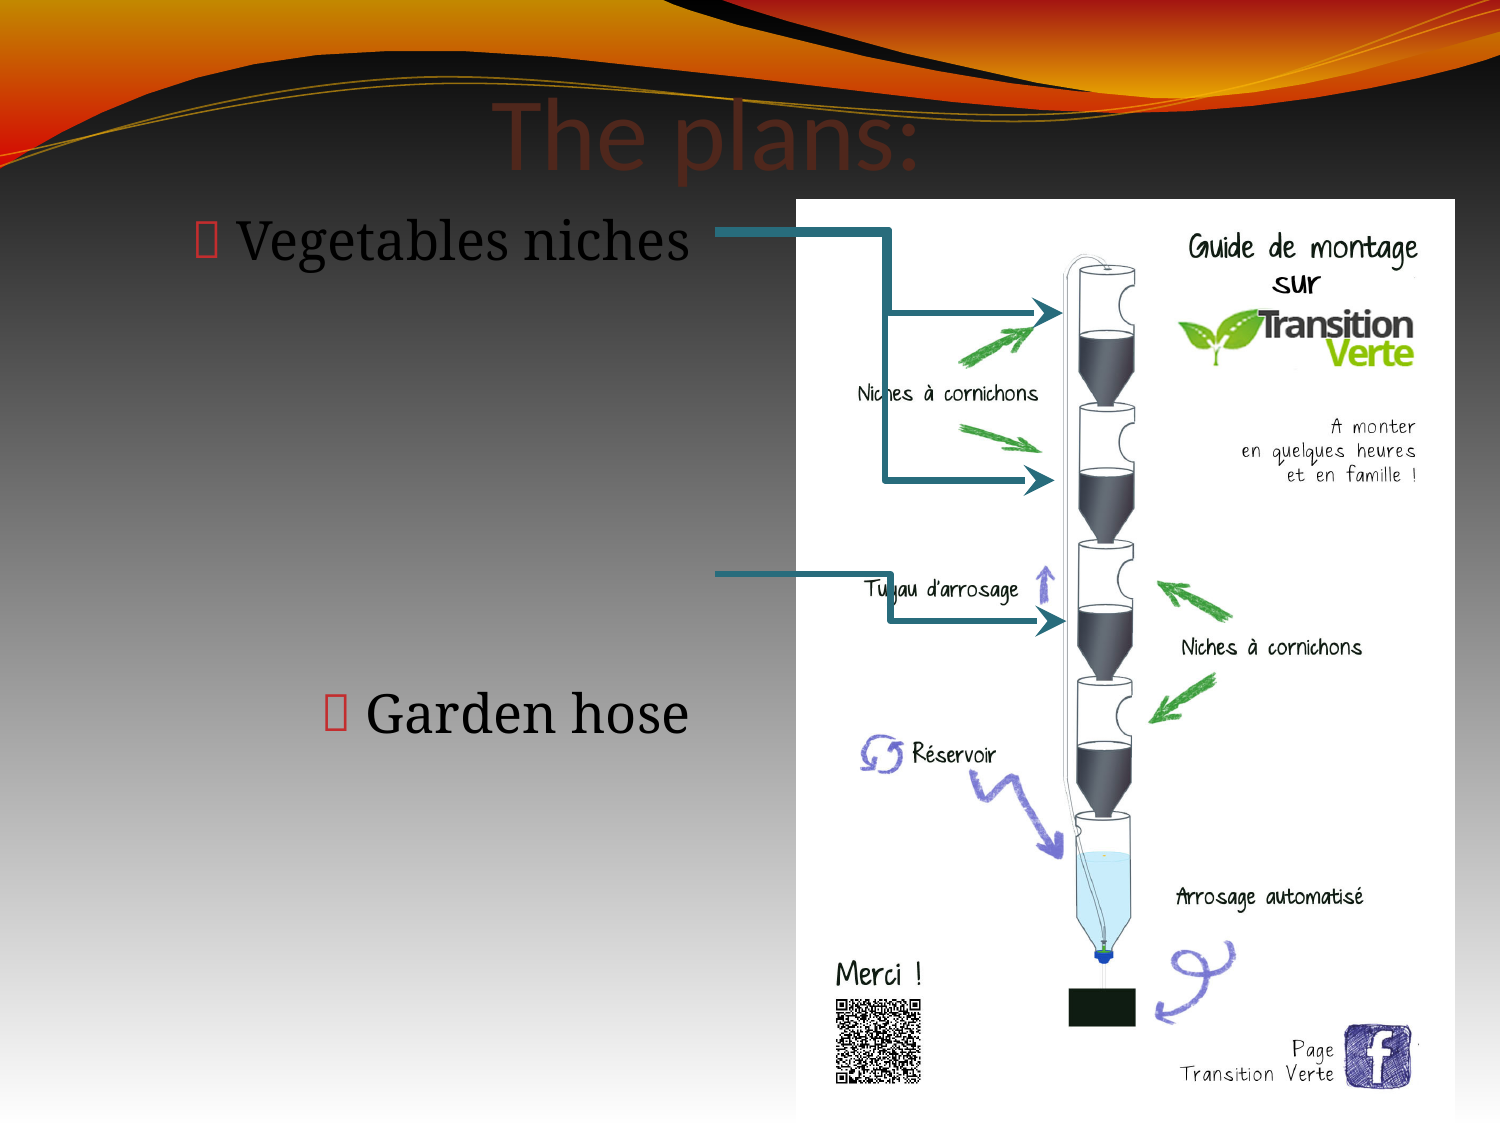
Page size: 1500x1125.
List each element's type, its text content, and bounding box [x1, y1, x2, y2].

title The plans: [70, 58, 1346, 206]
list Vegetables niches Garden hose [35, 199, 706, 1125]
picture [796, 199, 1455, 1125]
